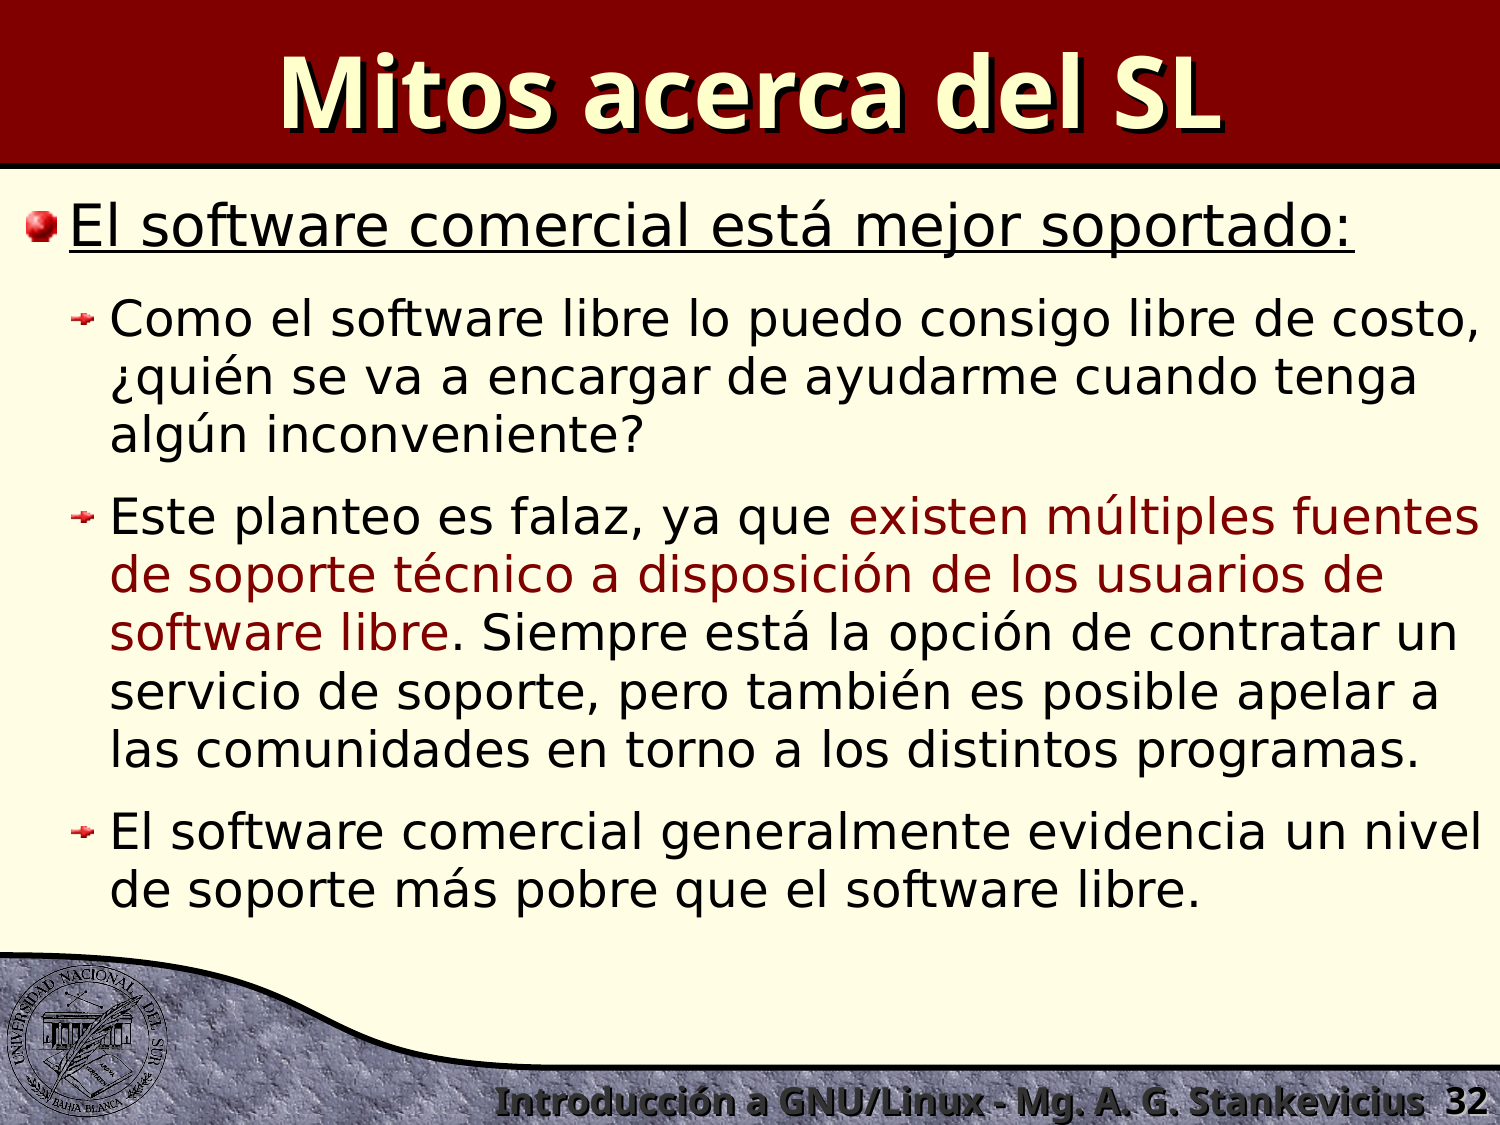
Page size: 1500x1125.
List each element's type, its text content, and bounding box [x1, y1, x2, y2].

picture [0, 956, 1500, 1125]
picture [1059, 1100, 1065, 1110]
list El software comercial está mejor soportado: Como el software libre lo puedo consigo libre de costo, ¿quién se va a encargar de ayudarme cuando tenga algún inconveniente? Este planteo es falaz, ya que existen múltiples fuentes de soporte técnico a disposición de los usuarios de software libre. Siempre está la opción de contratar un servicio de soporte, pero también es posible apelar a las comunidades en torno a los distintos programas. El software comercial generalmente evidencia un nivel de soporte más pobre que el software libre. [11, 192, 1486, 935]
title Mitos acerca del SL [15, 12, 1485, 153]
